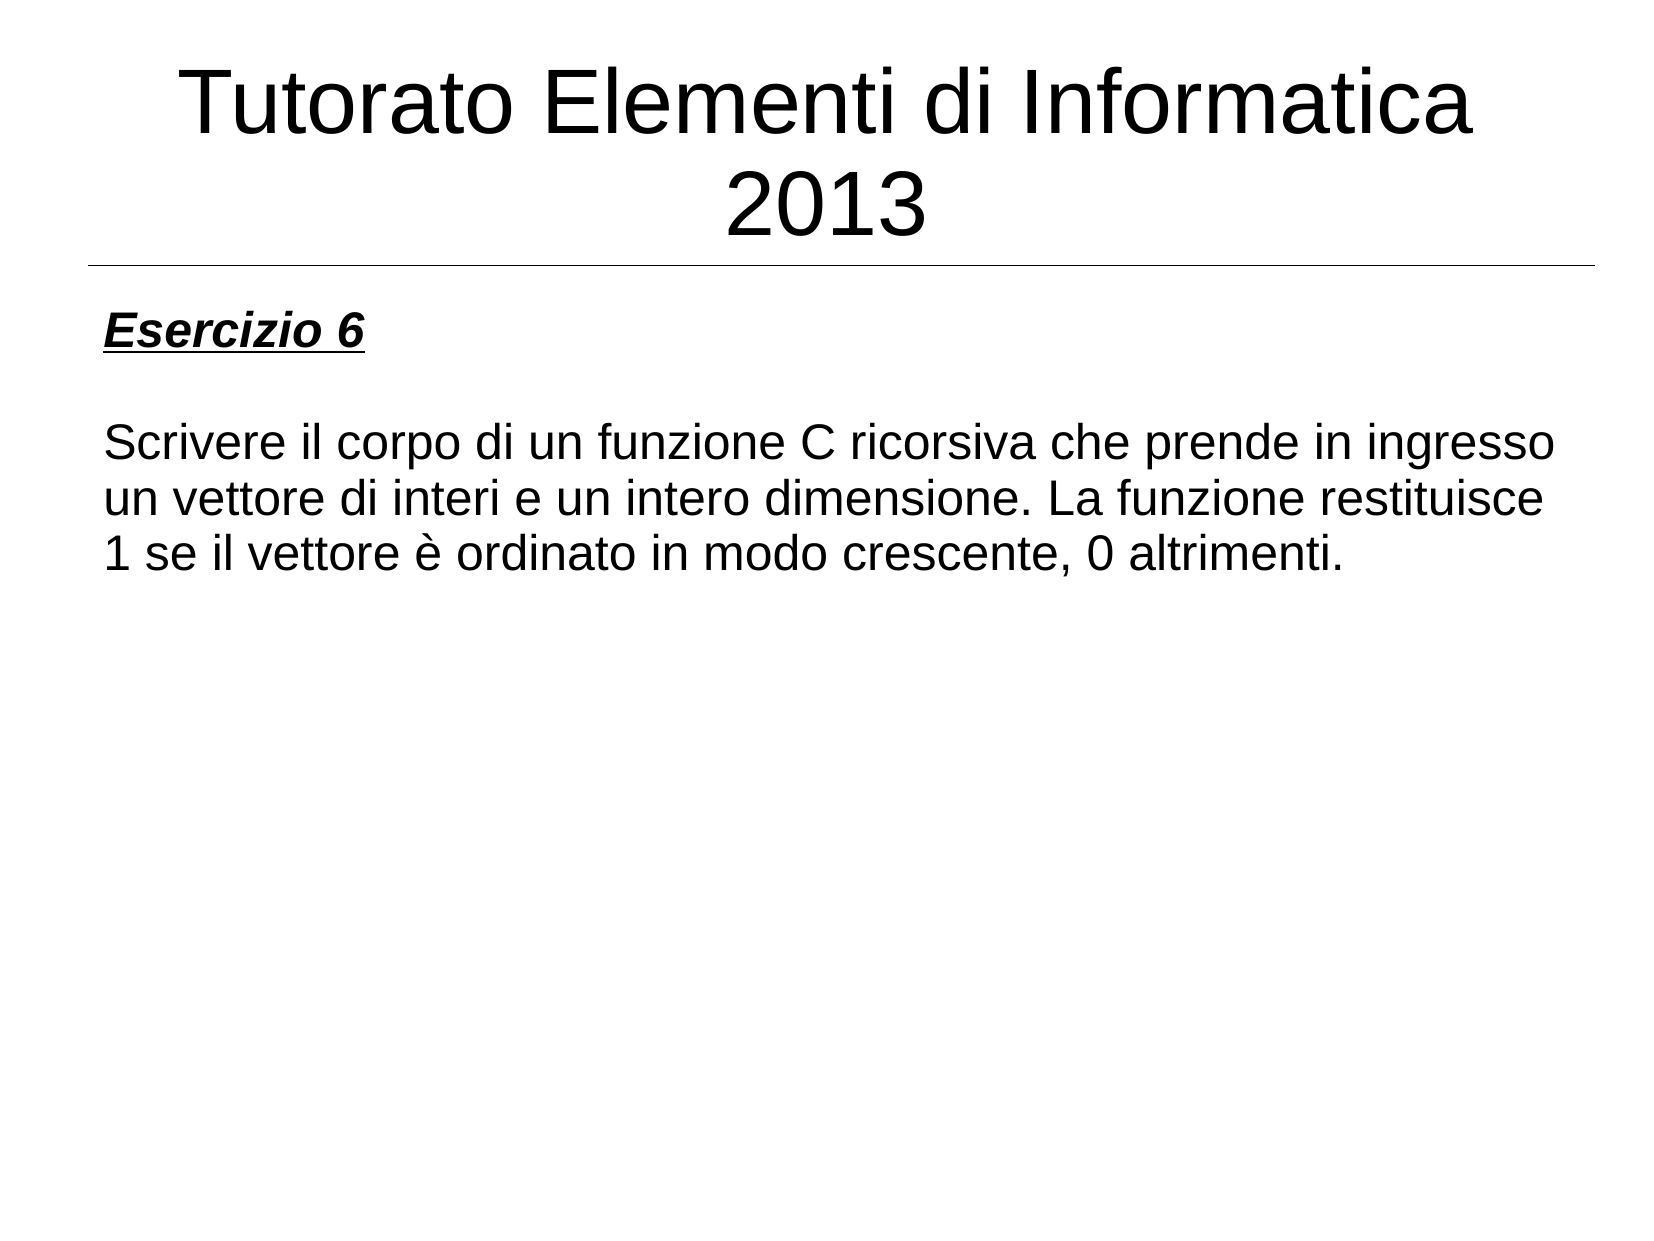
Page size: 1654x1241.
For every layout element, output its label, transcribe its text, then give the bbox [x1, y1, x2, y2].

subtitle [82, 290, 1571, 1109]
title Tutorato Elementi di Informatica 2013 [82, 49, 1571, 257]
text_box Esercizio 6 Scrivere il corpo di un funzione C ricorsiva che prende in ingresso un vettore di interi e un intero dimensione. La funzione restituisce 1 se il vettore è ordinato in modo crescente, 0 altrimenti. [88, 295, 1595, 668]
